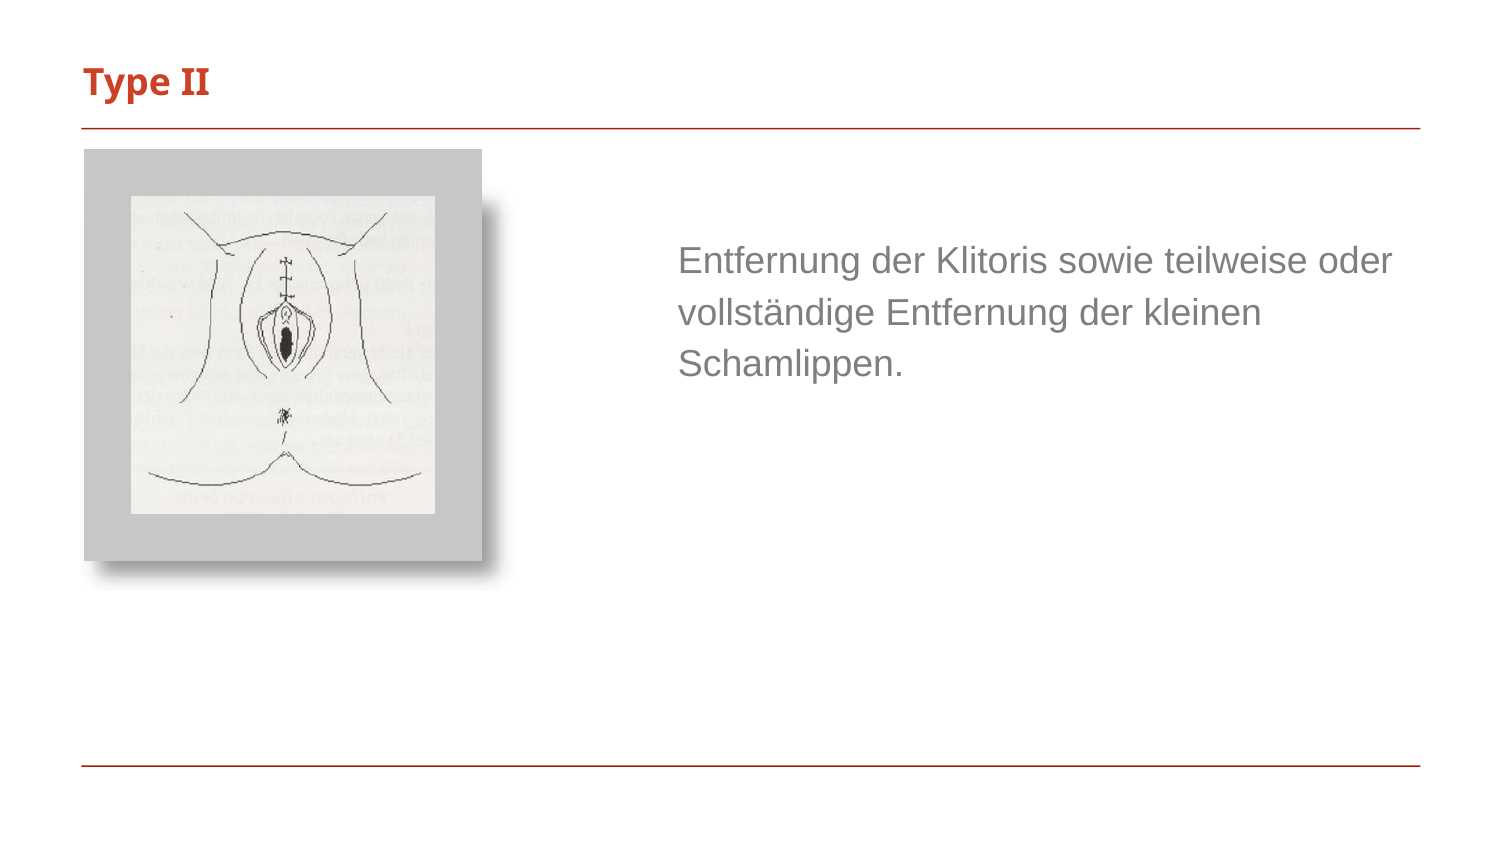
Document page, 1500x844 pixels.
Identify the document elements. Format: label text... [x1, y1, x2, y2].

picture [80, 141, 528, 591]
text_box Type II [67, 43, 1078, 117]
text_box Entfernung der Klitoris sowie teilweise oder vollständige Entfernung der kleinen Schamlippen. [662, 169, 1426, 619]
